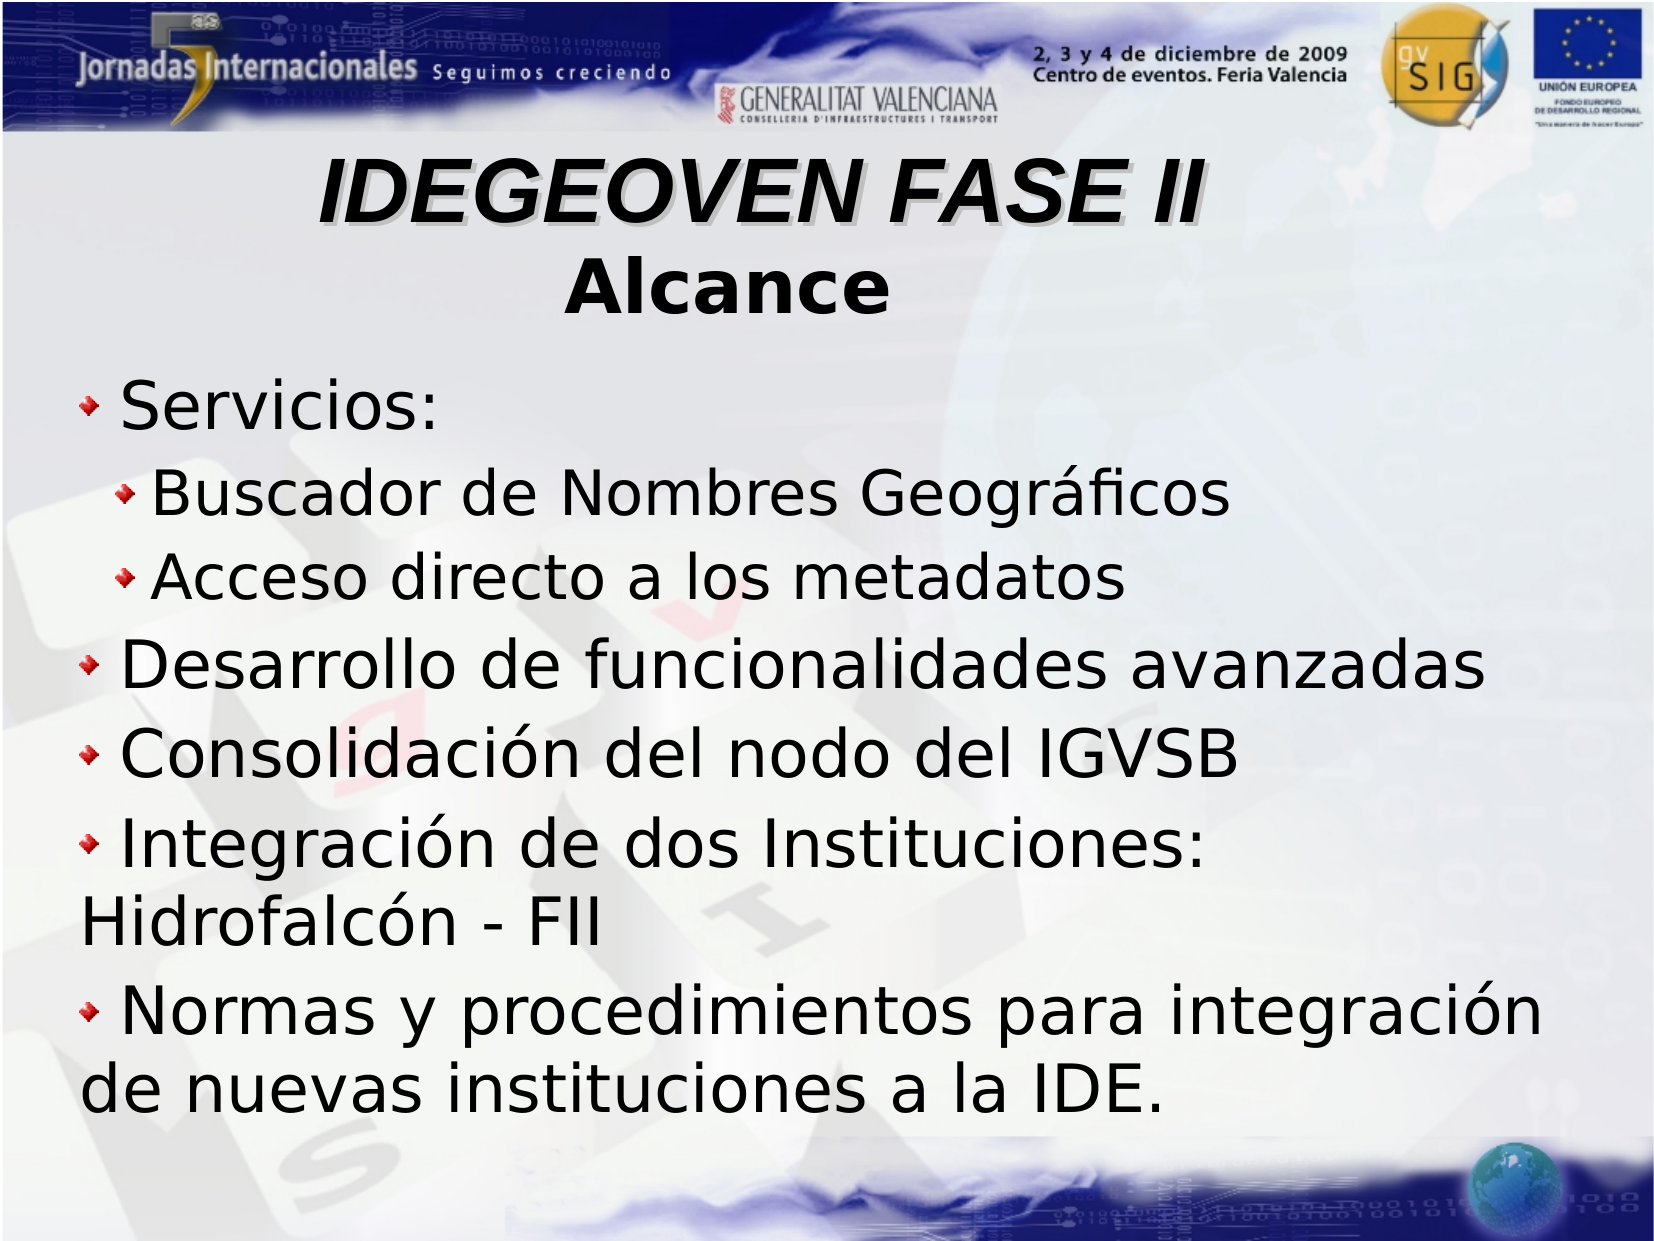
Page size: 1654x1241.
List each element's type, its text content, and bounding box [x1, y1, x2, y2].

picture [2, 2, 1654, 1241]
title IDEGEOVEN FASE II [17, 118, 1506, 264]
text_box Alcance [544, 264, 914, 345]
text_box Servicios: Buscador de Nombres Geográficos Acceso directo a los metadatos Desarrollo de funcionalidades avanzadas Consolidación del nodo del IGVSB Integración de dos Instituciones: Hidrofalcón - FII Normas y procedimientos para integración de nuevas instituciones a la IDE. [59, 354, 1595, 1142]
